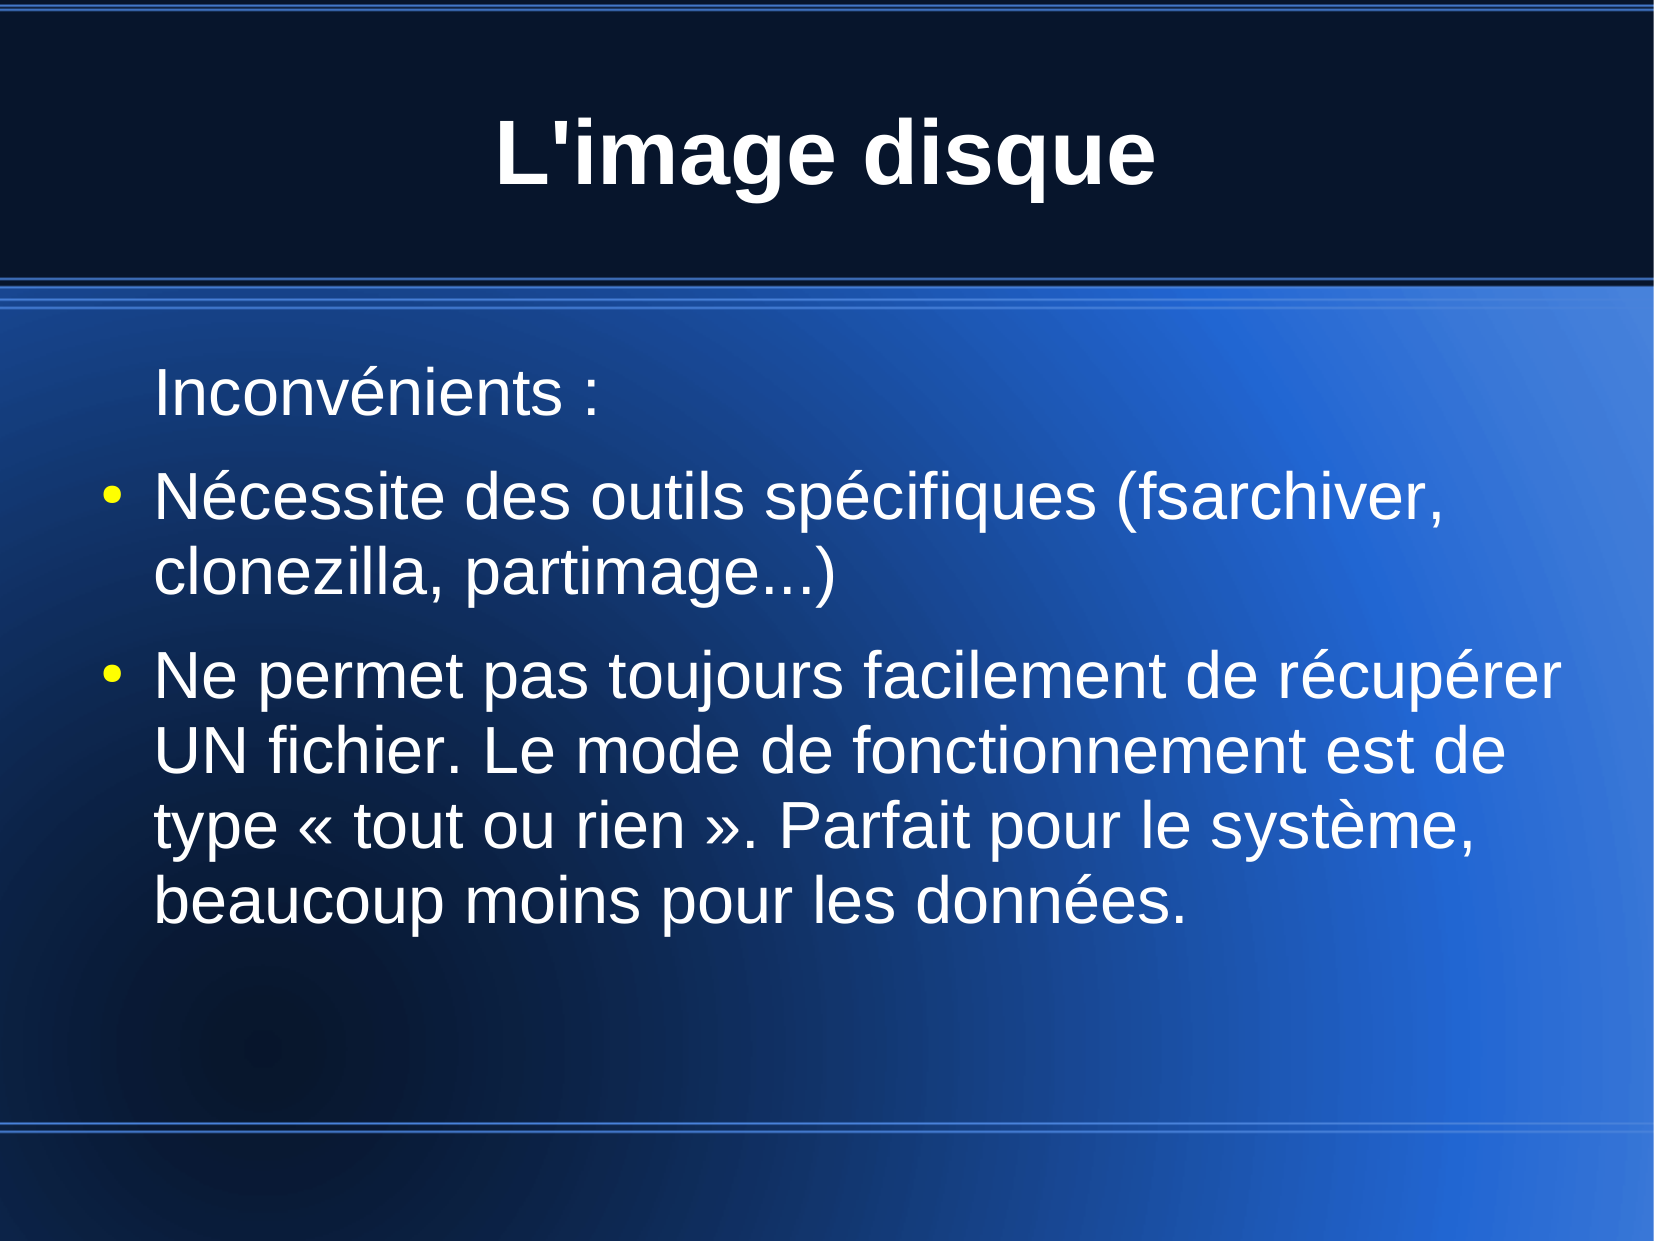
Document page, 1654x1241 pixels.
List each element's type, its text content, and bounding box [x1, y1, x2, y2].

title L'image disque [82, 49, 1571, 257]
picture [0, 0, 1654, 1241]
list Inconvénients : Nécessite des outils spécifiques (fsarchiver, clonezilla, partimage...) Ne permet pas toujours facilement de récupérer UN fichier. Le mode de fonctionnement est de type « tout ou rien ». Parfait pour le système, beaucoup moins pour les données. [82, 355, 1571, 1174]
